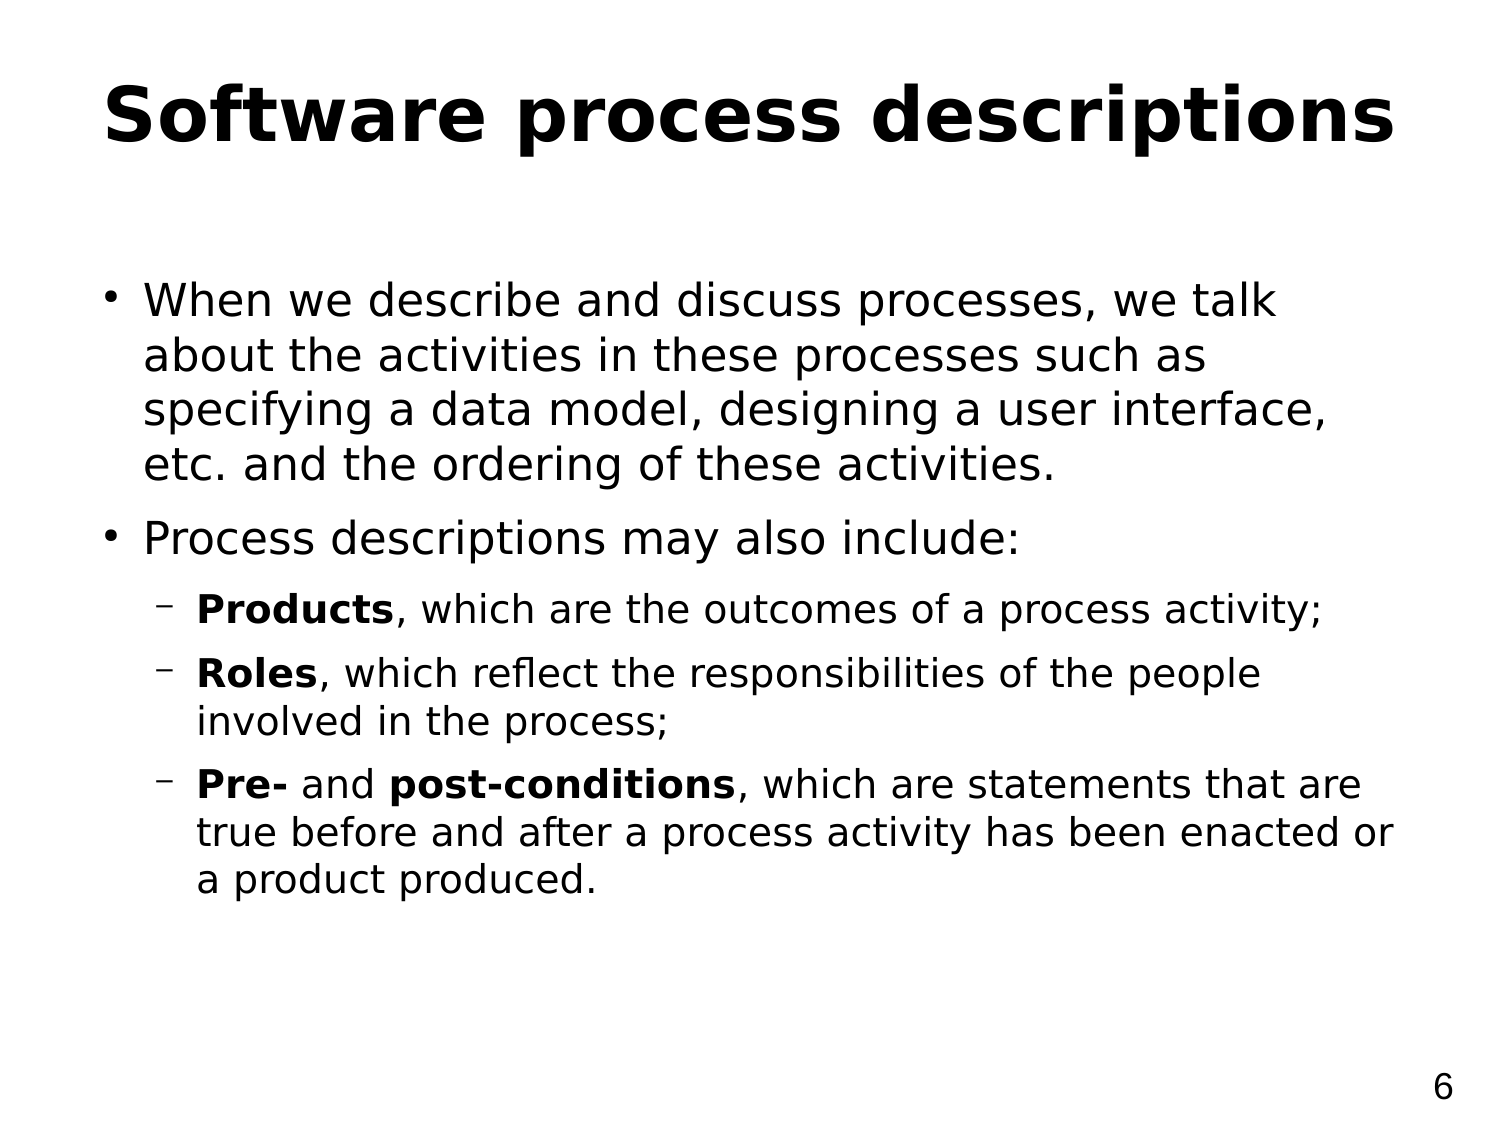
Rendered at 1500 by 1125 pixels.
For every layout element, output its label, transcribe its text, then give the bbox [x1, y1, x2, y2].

title Software process descriptions [75, 44, 1425, 177]
list When we describe and discuss processes, we talk about the activities in these processes such as specifying a data model, designing a user interface, etc. and the ordering of these activities. Process descriptions may also include: Products, which are the outcomes of a process activity; Roles, which reflect the responsibilities of the people involved in the process; Pre- and post-conditions, which are statements that are true before and after a process activity has been enacted or a product produced. [75, 263, 1425, 916]
